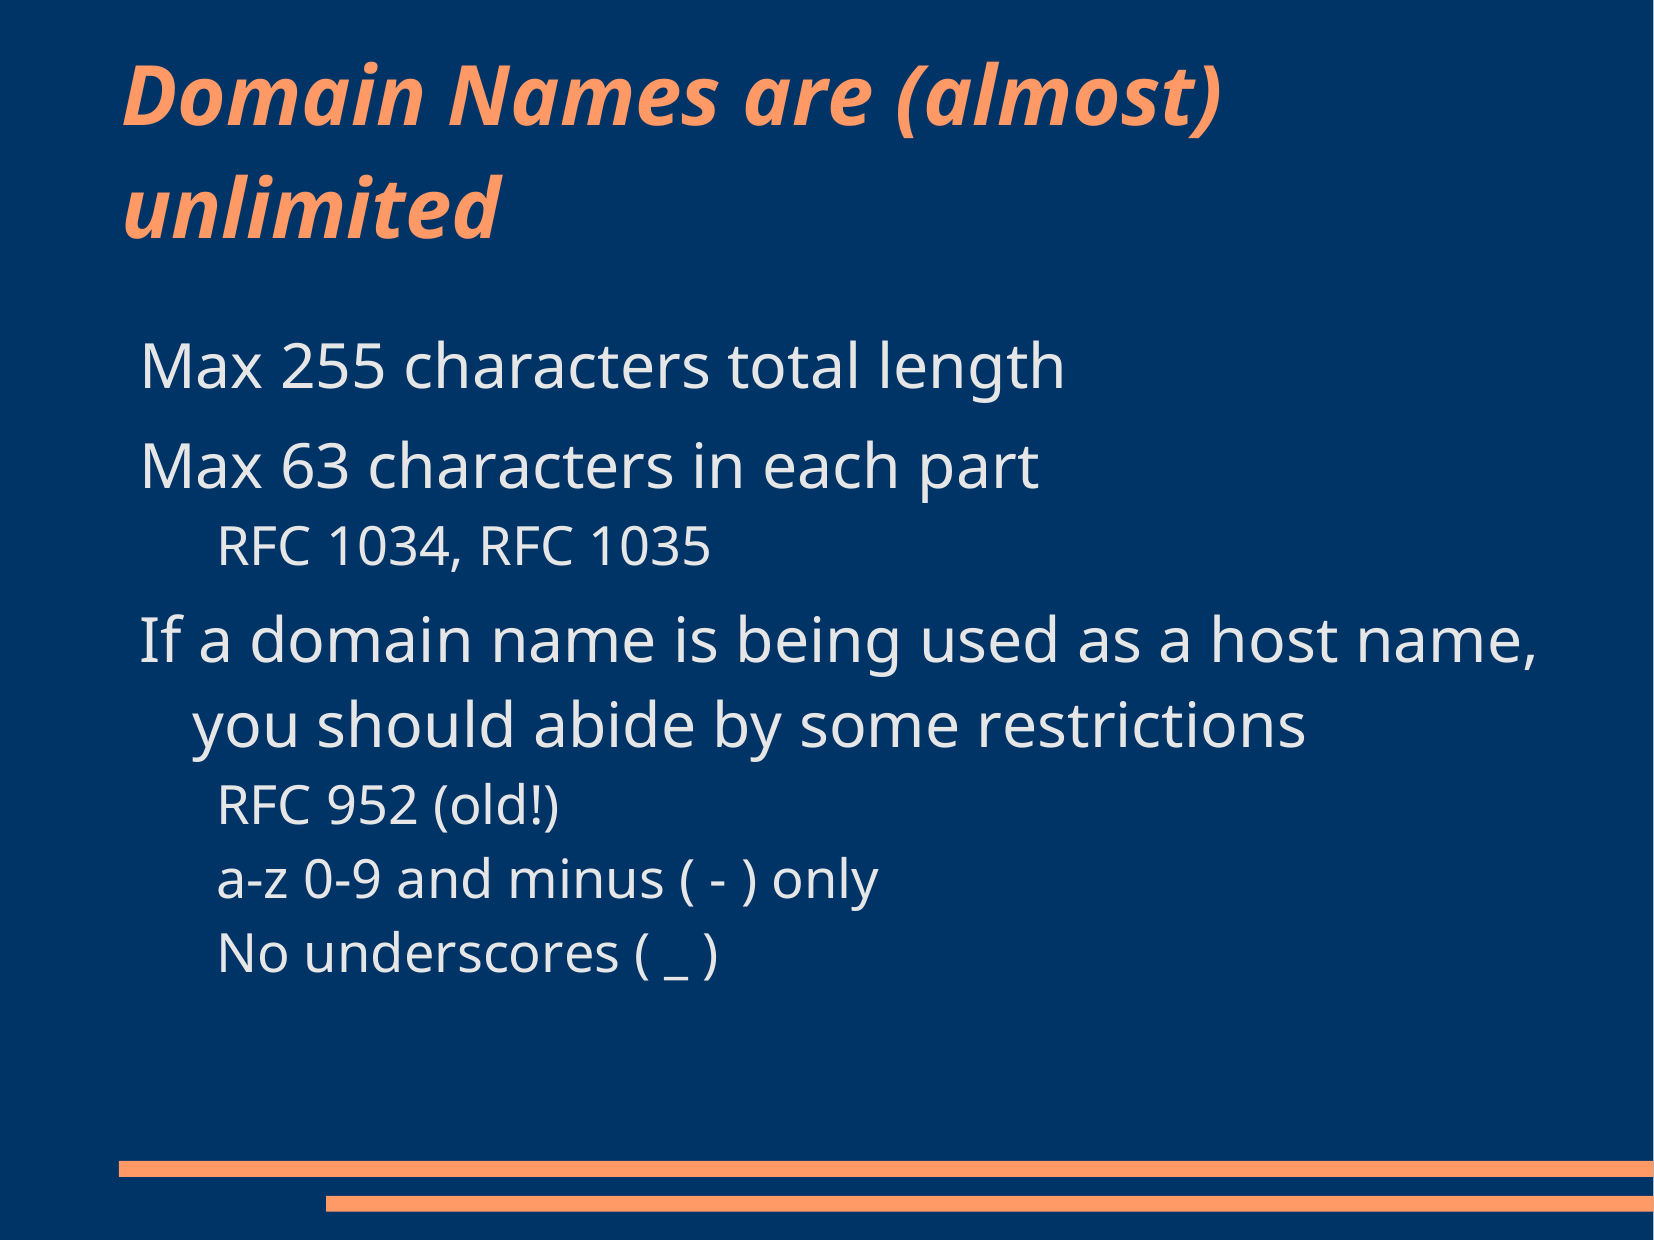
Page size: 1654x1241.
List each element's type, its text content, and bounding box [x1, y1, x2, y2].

list Max 255 characters total length Max 63 characters in each part RFC 1034, RFC 1035 If a domain name is being used as a host name, you should abide by some restrictions RFC 952 (old!) a-z 0-9 and minus ( - ) only No underscores ( _ ) [121, 322, 1561, 1133]
title Domain Names are (almost) unlimited [121, 46, 1534, 254]
